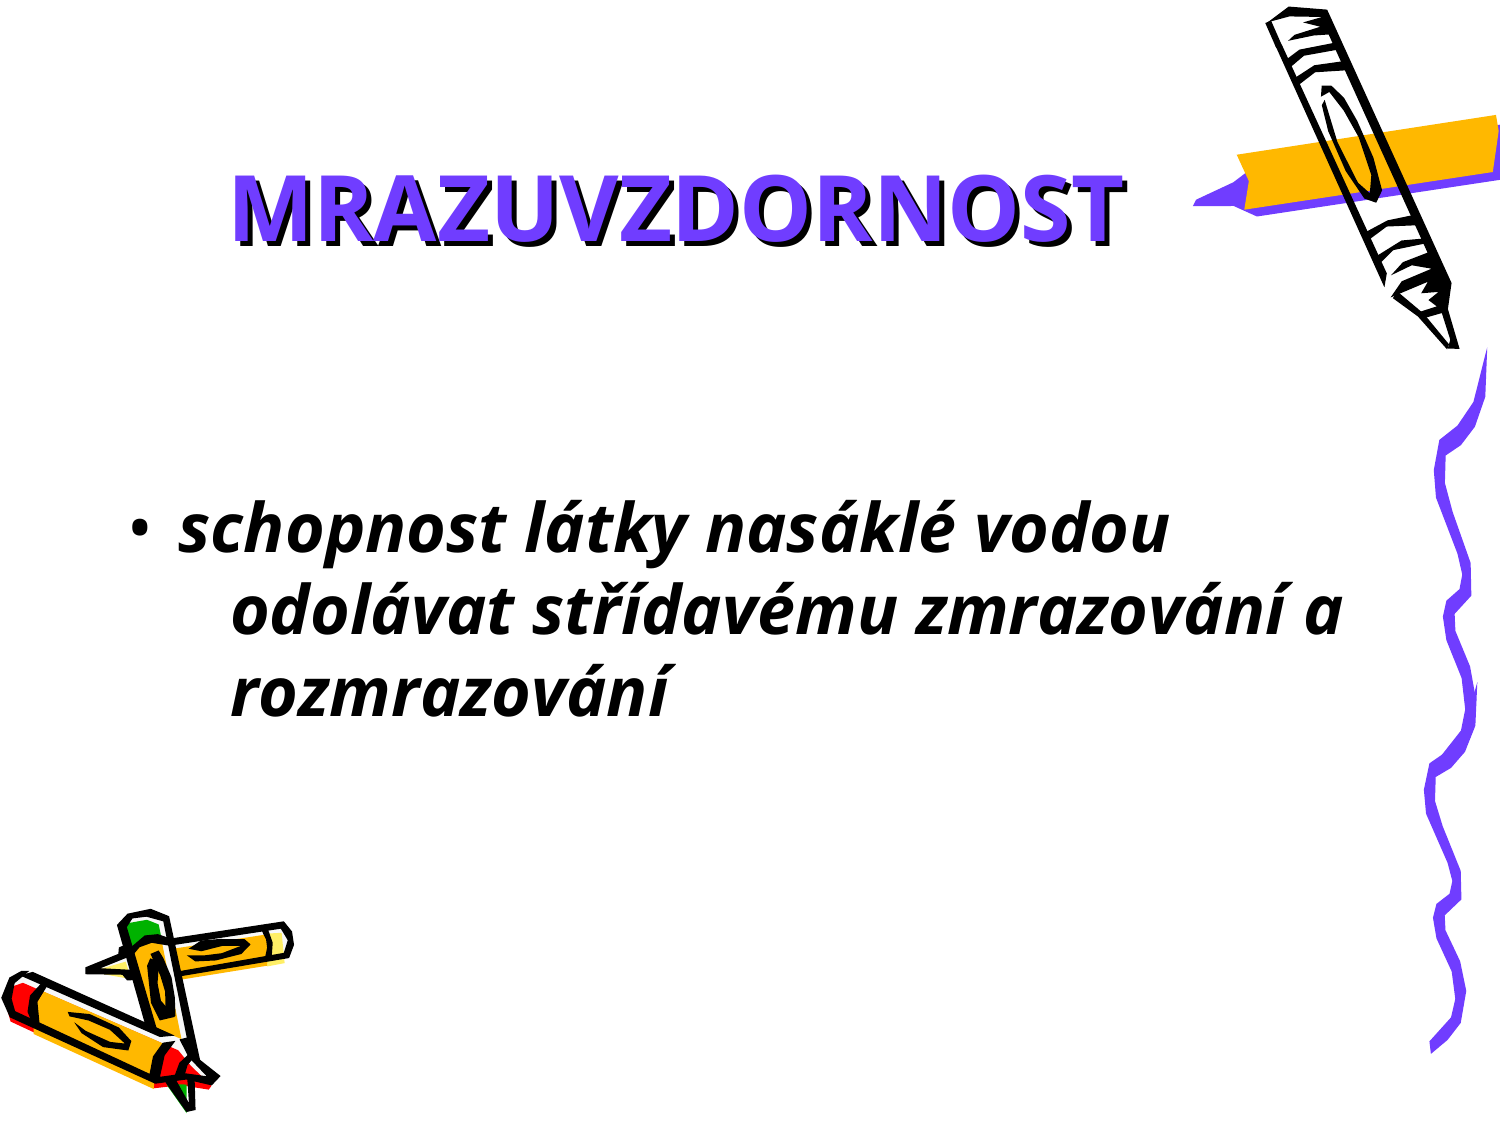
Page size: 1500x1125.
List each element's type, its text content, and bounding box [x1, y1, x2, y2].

list schopnost látky nasáklé vodou odolávat střídavému zmrazování a rozmrazování [112, 477, 1375, 740]
title MRAZUVZDORNOST [112, 95, 1240, 268]
